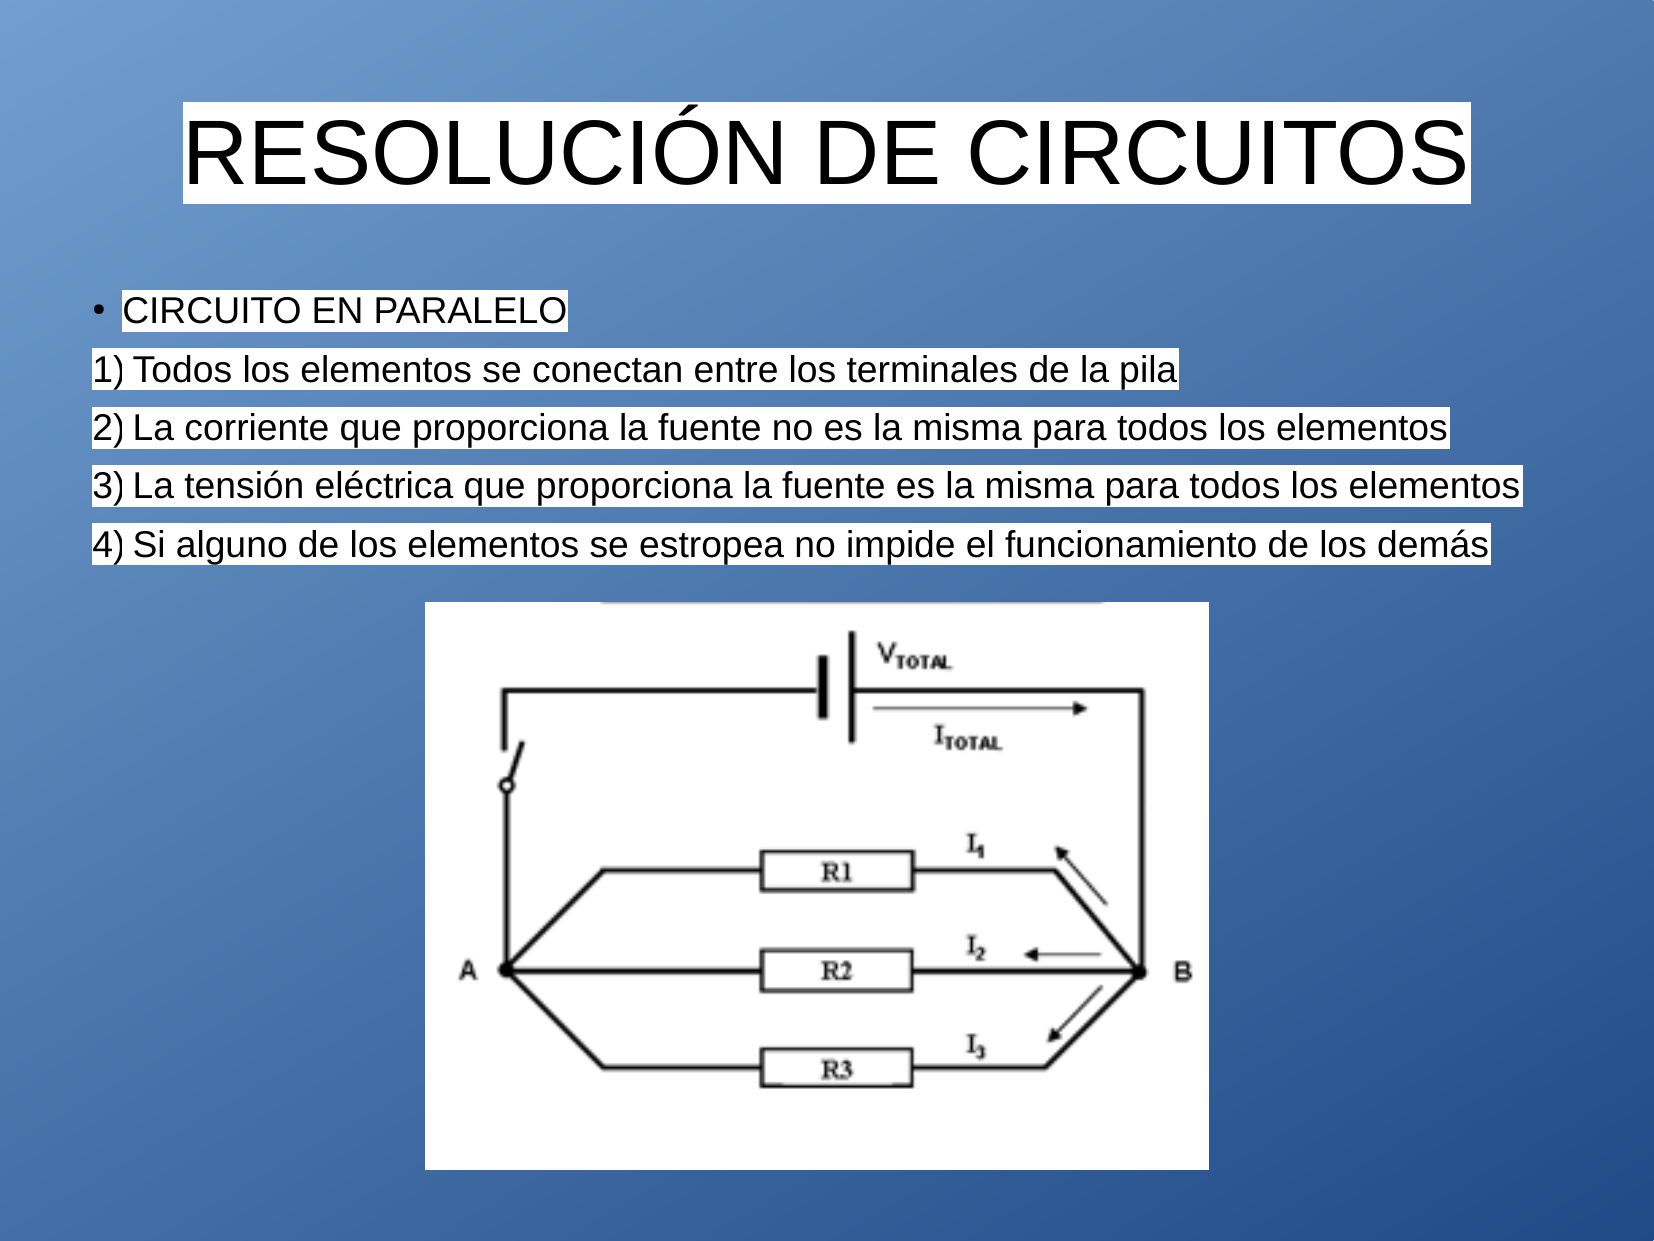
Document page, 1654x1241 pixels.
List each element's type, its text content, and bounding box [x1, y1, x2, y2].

picture [425, 602, 1209, 1170]
list CIRCUITO EN PARALELO Todos los elementos se conectan entre los terminales de la pila La corriente que proporciona la fuente no es la misma para todos los elementos La tensión eléctrica que proporciona la fuente es la misma para todos los elementos Si alguno de los elementos se estropea no impide el funcionamiento de los demás [82, 290, 1571, 634]
title RESOLUCIÓN DE CIRCUITOS [82, 49, 1571, 257]
